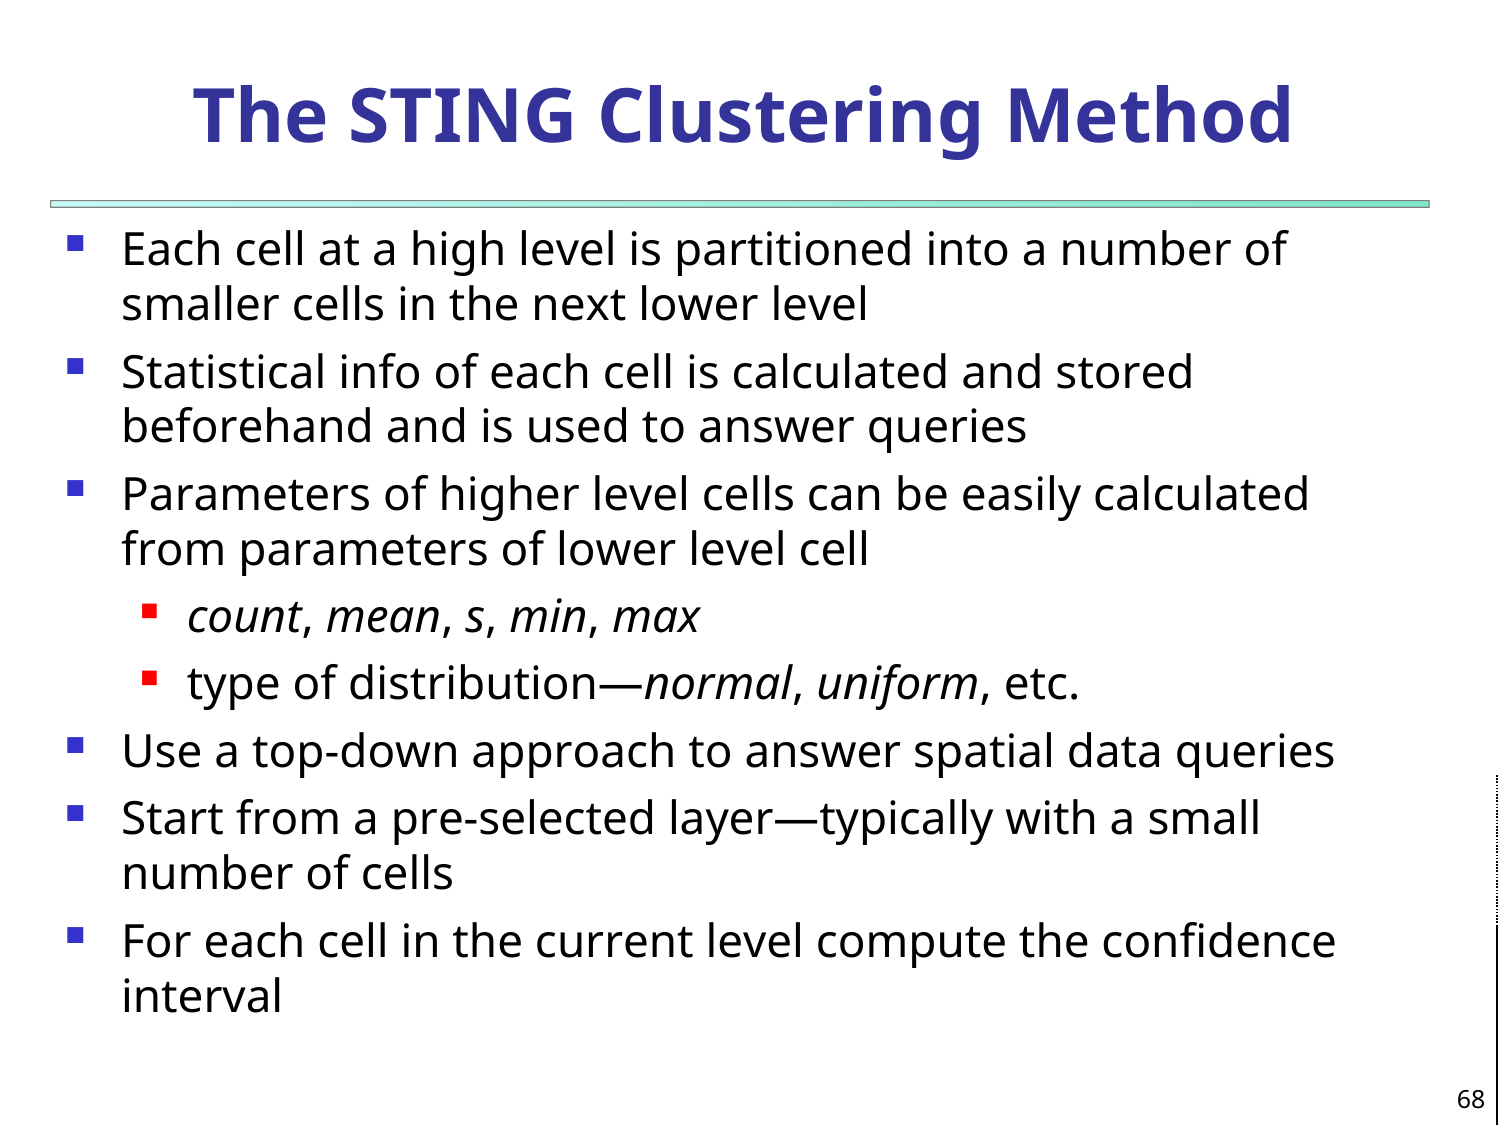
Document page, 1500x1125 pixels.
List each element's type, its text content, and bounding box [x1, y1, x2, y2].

list Each cell at a high level is partitioned into a number of smaller cells in the next lower level Statistical info of each cell is calculated and stored beforehand and is used to answer queries Parameters of higher level cells can be easily calculated from parameters of lower level cell count, mean, s, min, max type of distribution—normal, uniform, etc. Use a top-down approach to answer spatial data queries Start from a pre-selected layer—typically with a small number of cells For each cell in the current level compute the confidence interval [49, 212, 1438, 1075]
text_box <number> [1187, 1062, 1500, 1125]
title The STING Clustering Method [75, 37, 1413, 188]
